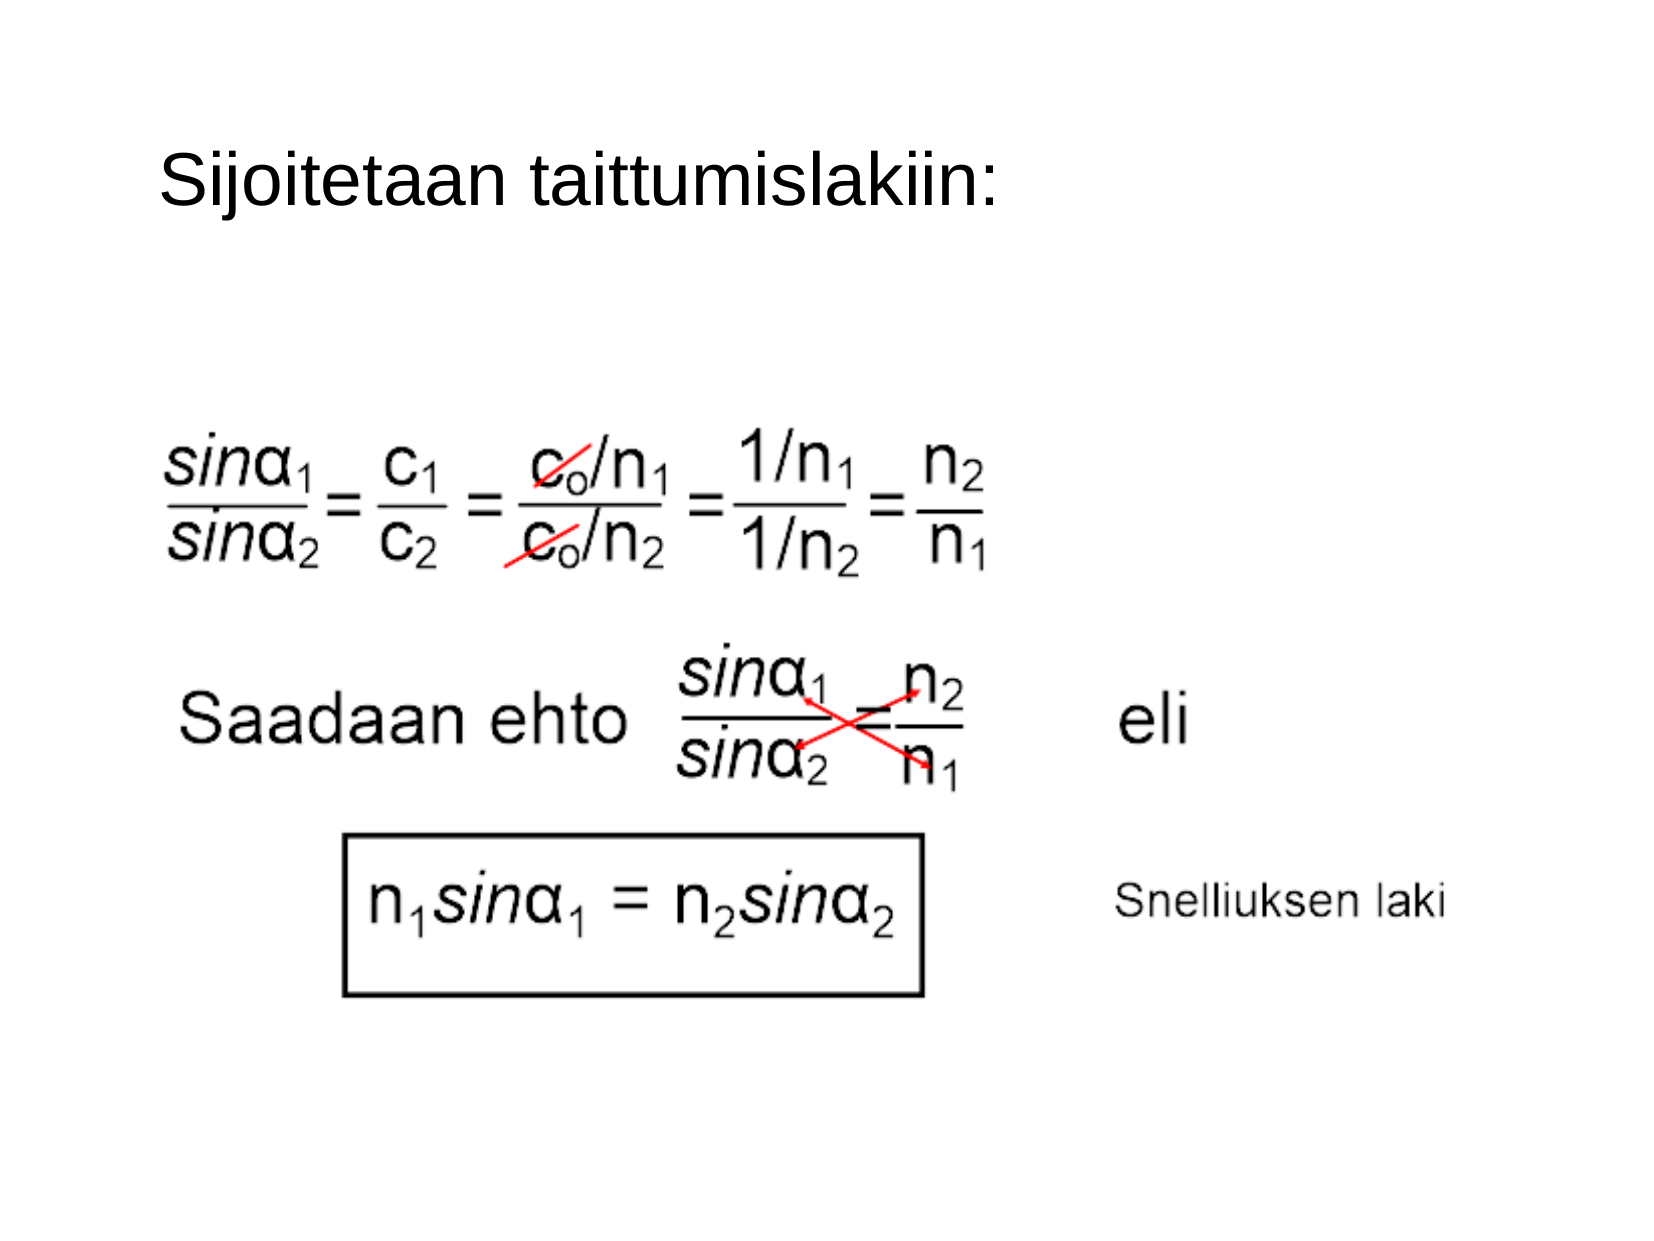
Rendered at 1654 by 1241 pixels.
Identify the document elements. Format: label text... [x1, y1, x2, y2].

picture [101, 316, 1548, 1040]
text_box Sijoitetaan taittumislakiin: [143, 129, 1016, 229]
